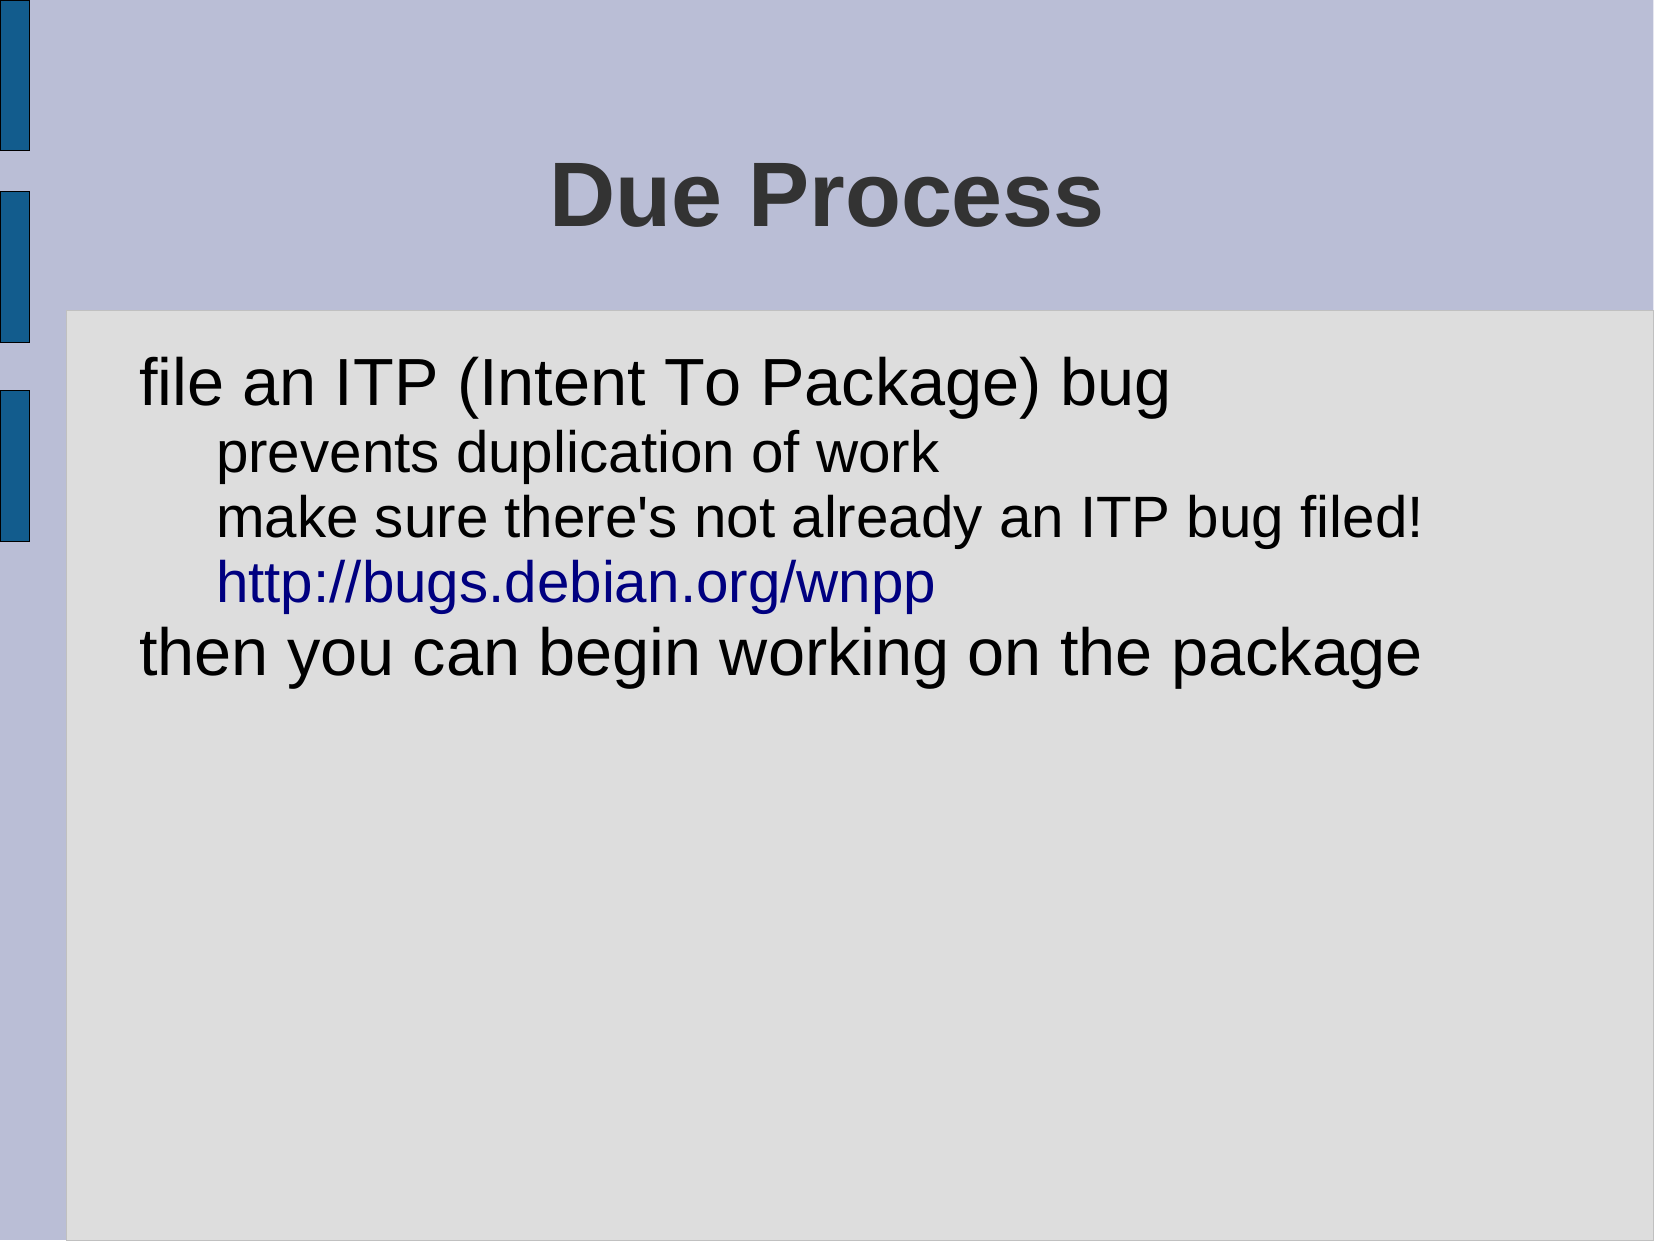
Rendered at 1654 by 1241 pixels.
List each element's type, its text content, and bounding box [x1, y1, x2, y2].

title Due Process [121, 91, 1534, 299]
list file an ITP (Intent To Package) bug prevents duplication of work make sure there's not already an ITP bug filed! http://bugs.debian.org/wnpp then you can begin working on the package [121, 344, 1534, 1127]
